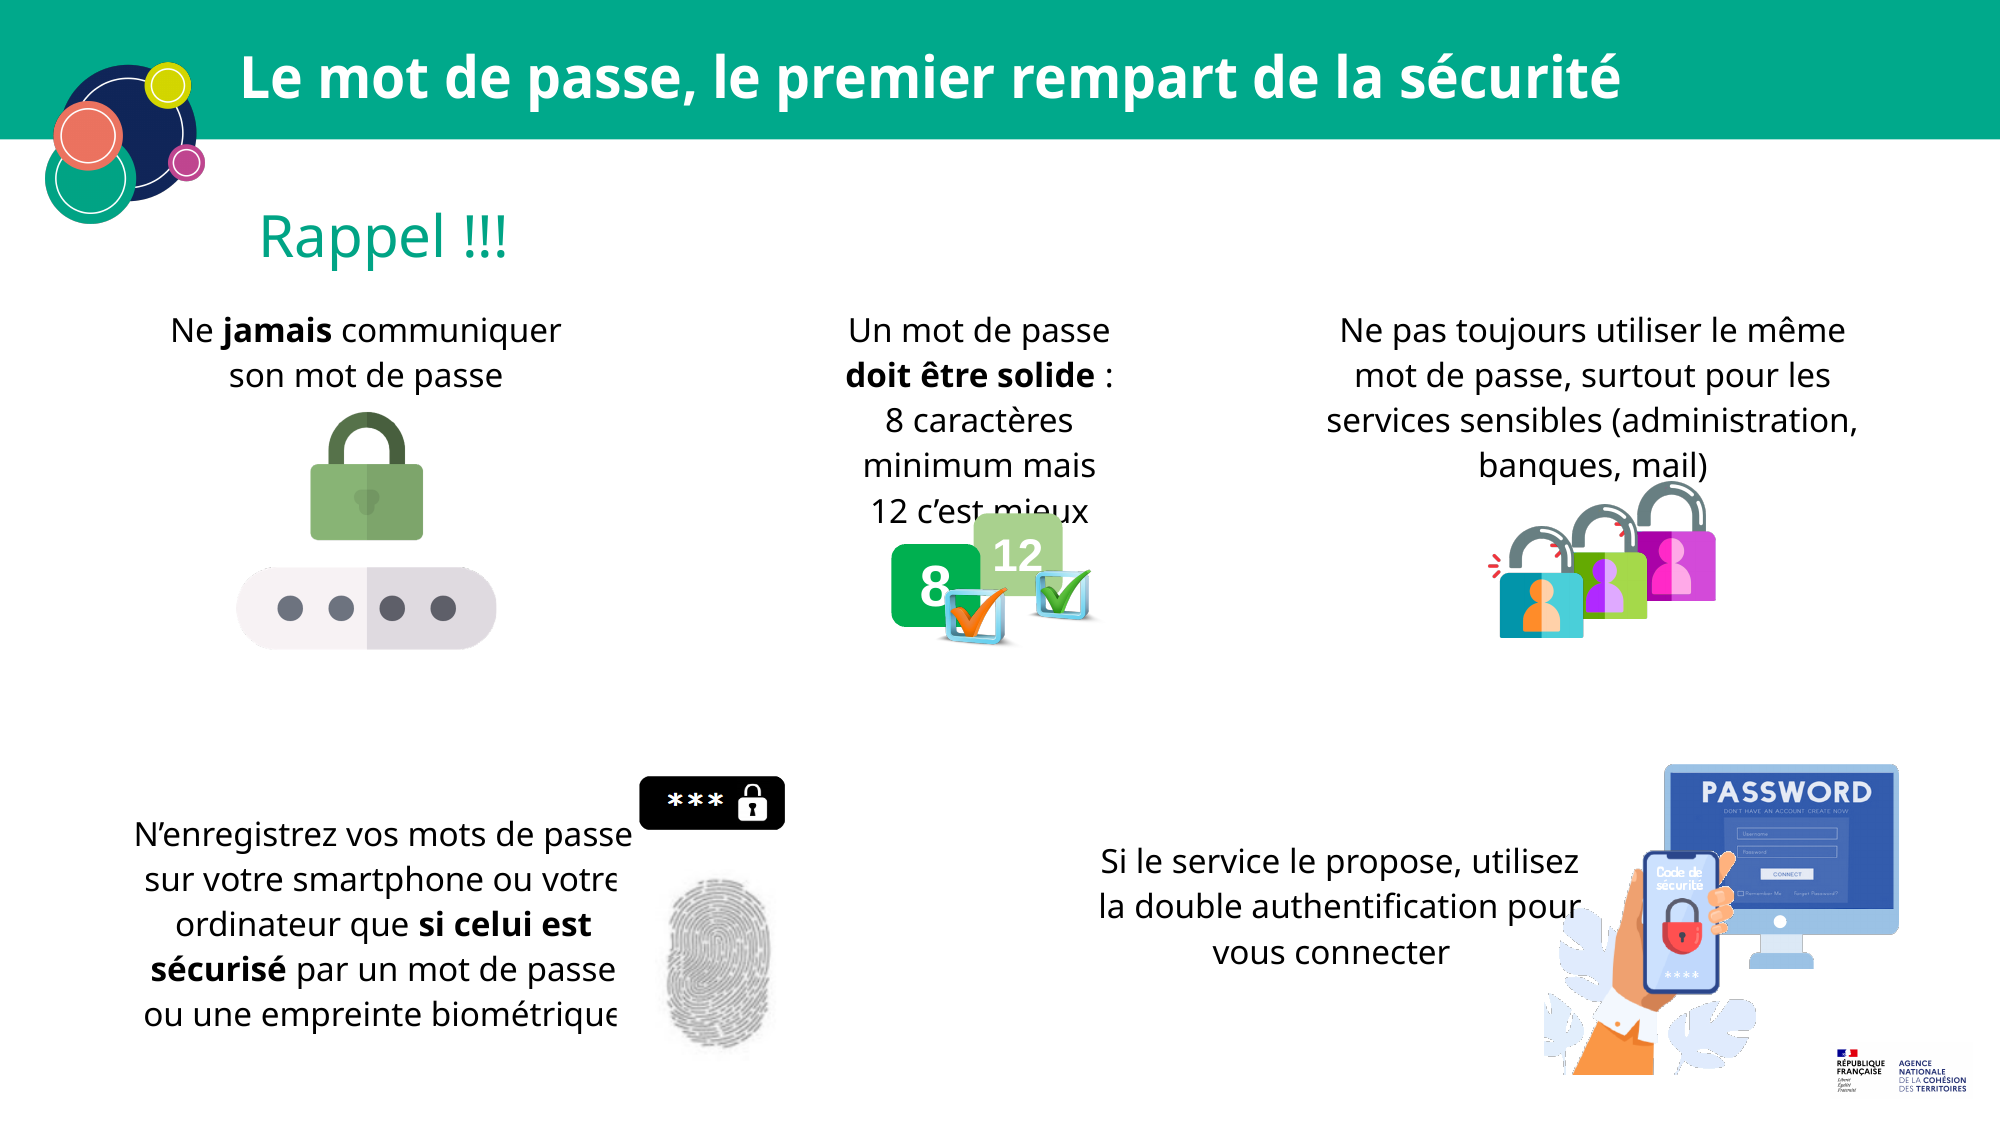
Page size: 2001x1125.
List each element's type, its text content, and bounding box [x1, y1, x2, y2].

picture [885, 513, 1129, 674]
picture [235, 431, 497, 662]
picture [637, 767, 798, 841]
picture [1479, 481, 1725, 638]
text_box Ne jamais communiquer son mot de passe [153, 299, 579, 431]
text_box N’enregistrez vos mots de passe sur votre smartphone ou votre ordinateur que si celui est sécurisé par un mot de passe ou une empreinte biométrique [118, 803, 650, 1012]
text_box Si le service le propose, utilisez la double authentification pour vous connecter [1074, 830, 1607, 1040]
picture [616, 862, 827, 1063]
picture [45, 62, 205, 224]
text_box Ne pas toujours utiliser le même mot de passe, surtout pour les services sensibles (administration, banques, mail) [1311, 299, 1876, 470]
text_box Le mot de passe, le premier rempart de la sécurité [224, 33, 1960, 189]
picture [1830, 1042, 1973, 1099]
text_box Rappel !!! [153, 187, 615, 271]
picture [1544, 744, 1926, 1075]
text_box Un mot de passe doit être solide : 8 caractères minimum mais 12 c’est mieux [826, 299, 1134, 508]
